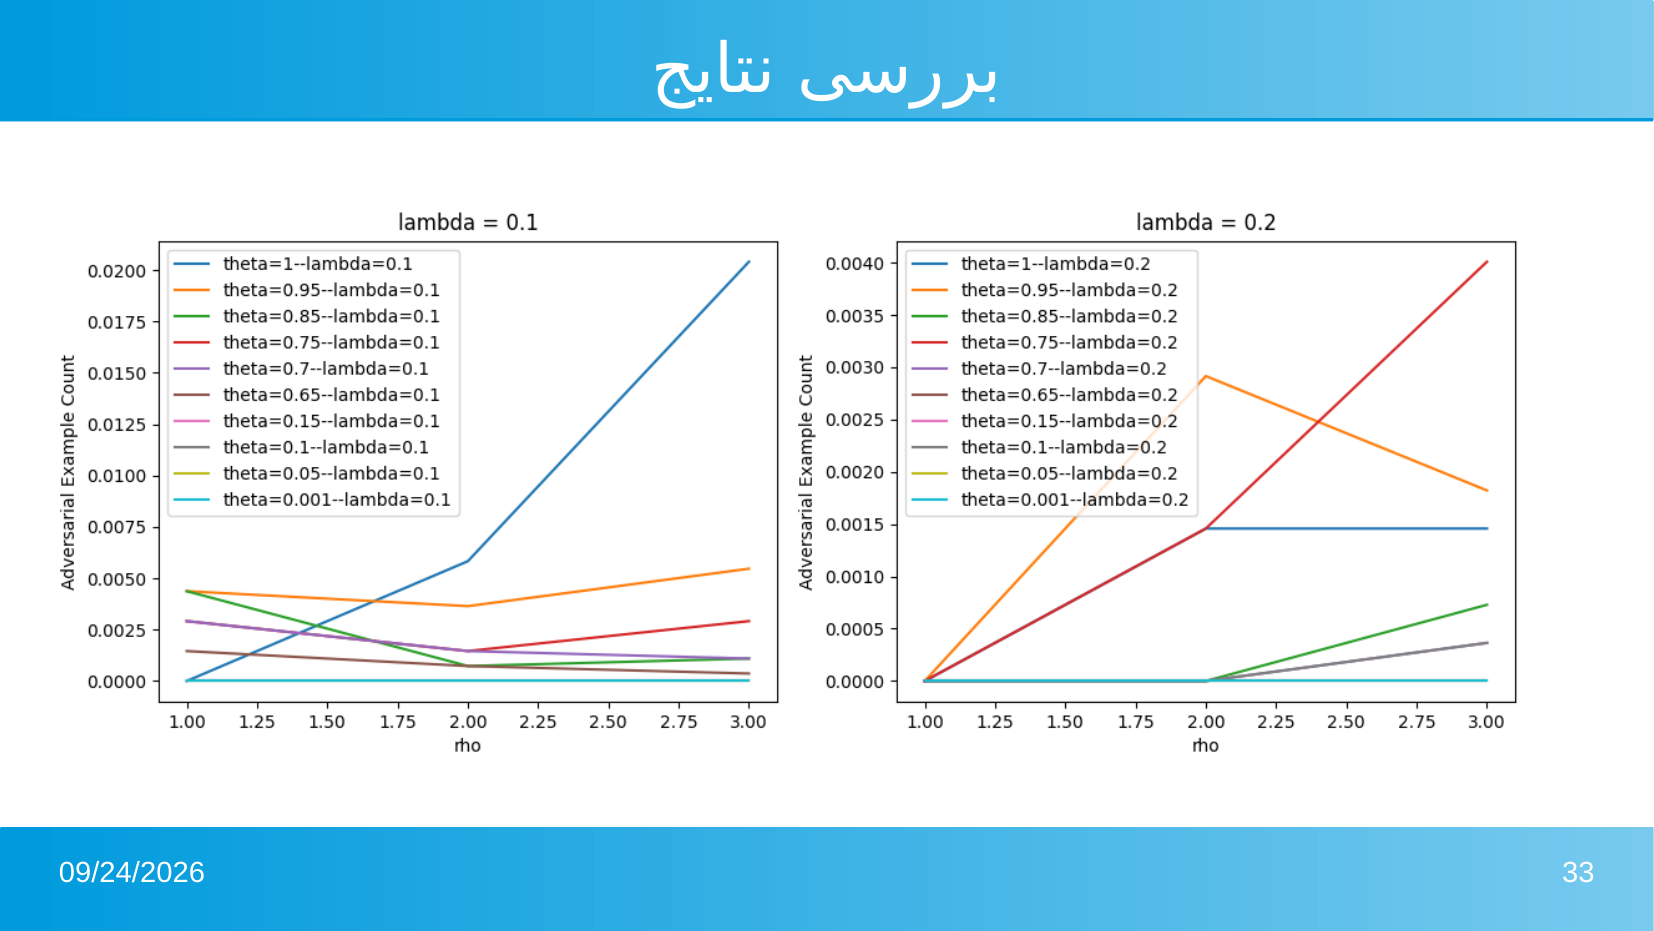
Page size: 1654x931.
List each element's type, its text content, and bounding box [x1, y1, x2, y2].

picture [59, 169, 1595, 768]
title بررسی نتایج [59, 29, 1595, 108]
